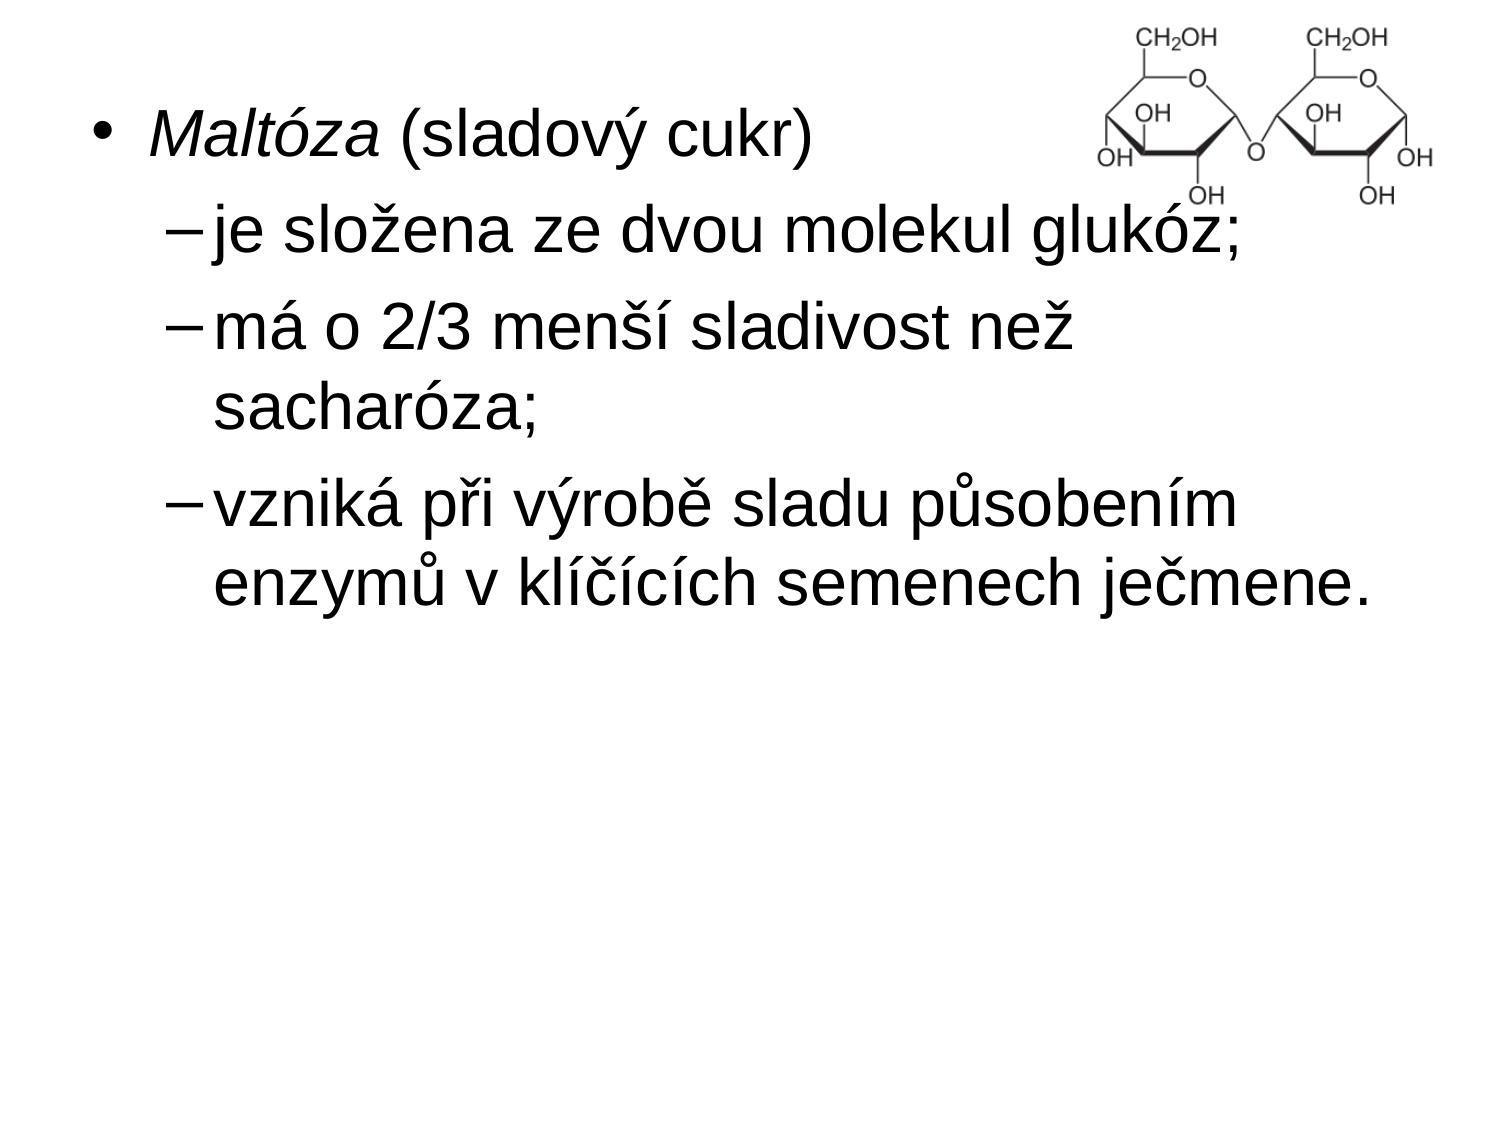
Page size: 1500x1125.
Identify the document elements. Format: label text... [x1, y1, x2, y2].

list Maltóza (sladový cukr) je složena ze dvou molekul glukóz; má o 2/3 menší sladivost než sacharóza; vzniká při výrobě sladu působením enzymů v klíčících semenech ječmene. [76, 81, 1427, 1010]
picture [1089, 23, 1441, 209]
